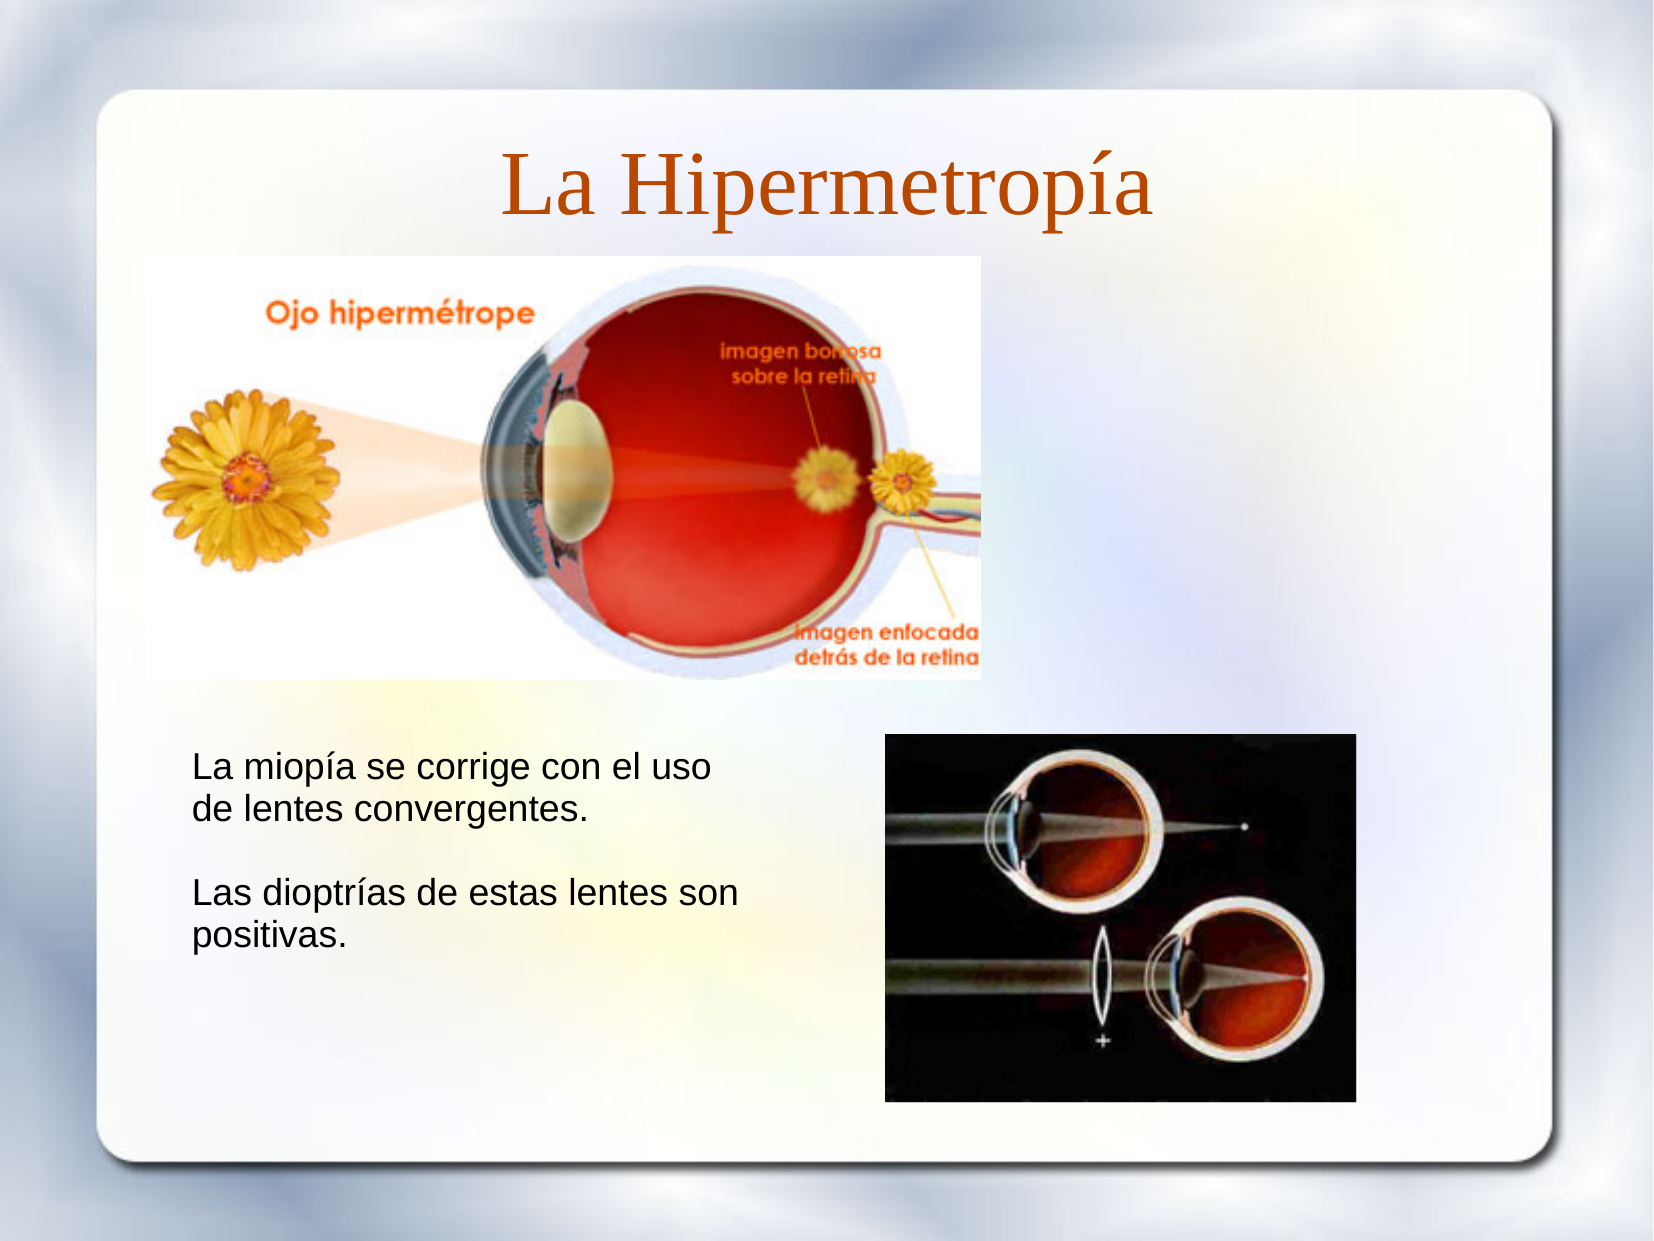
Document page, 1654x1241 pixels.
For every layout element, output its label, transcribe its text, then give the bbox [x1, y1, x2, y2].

title La Hipermetropía [121, 132, 1534, 235]
picture [0, 0, 1654, 1241]
text_box La miopía se corrige con el uso de lentes convergentes. Las dioptrías de estas lentes son positivas. [177, 738, 768, 964]
